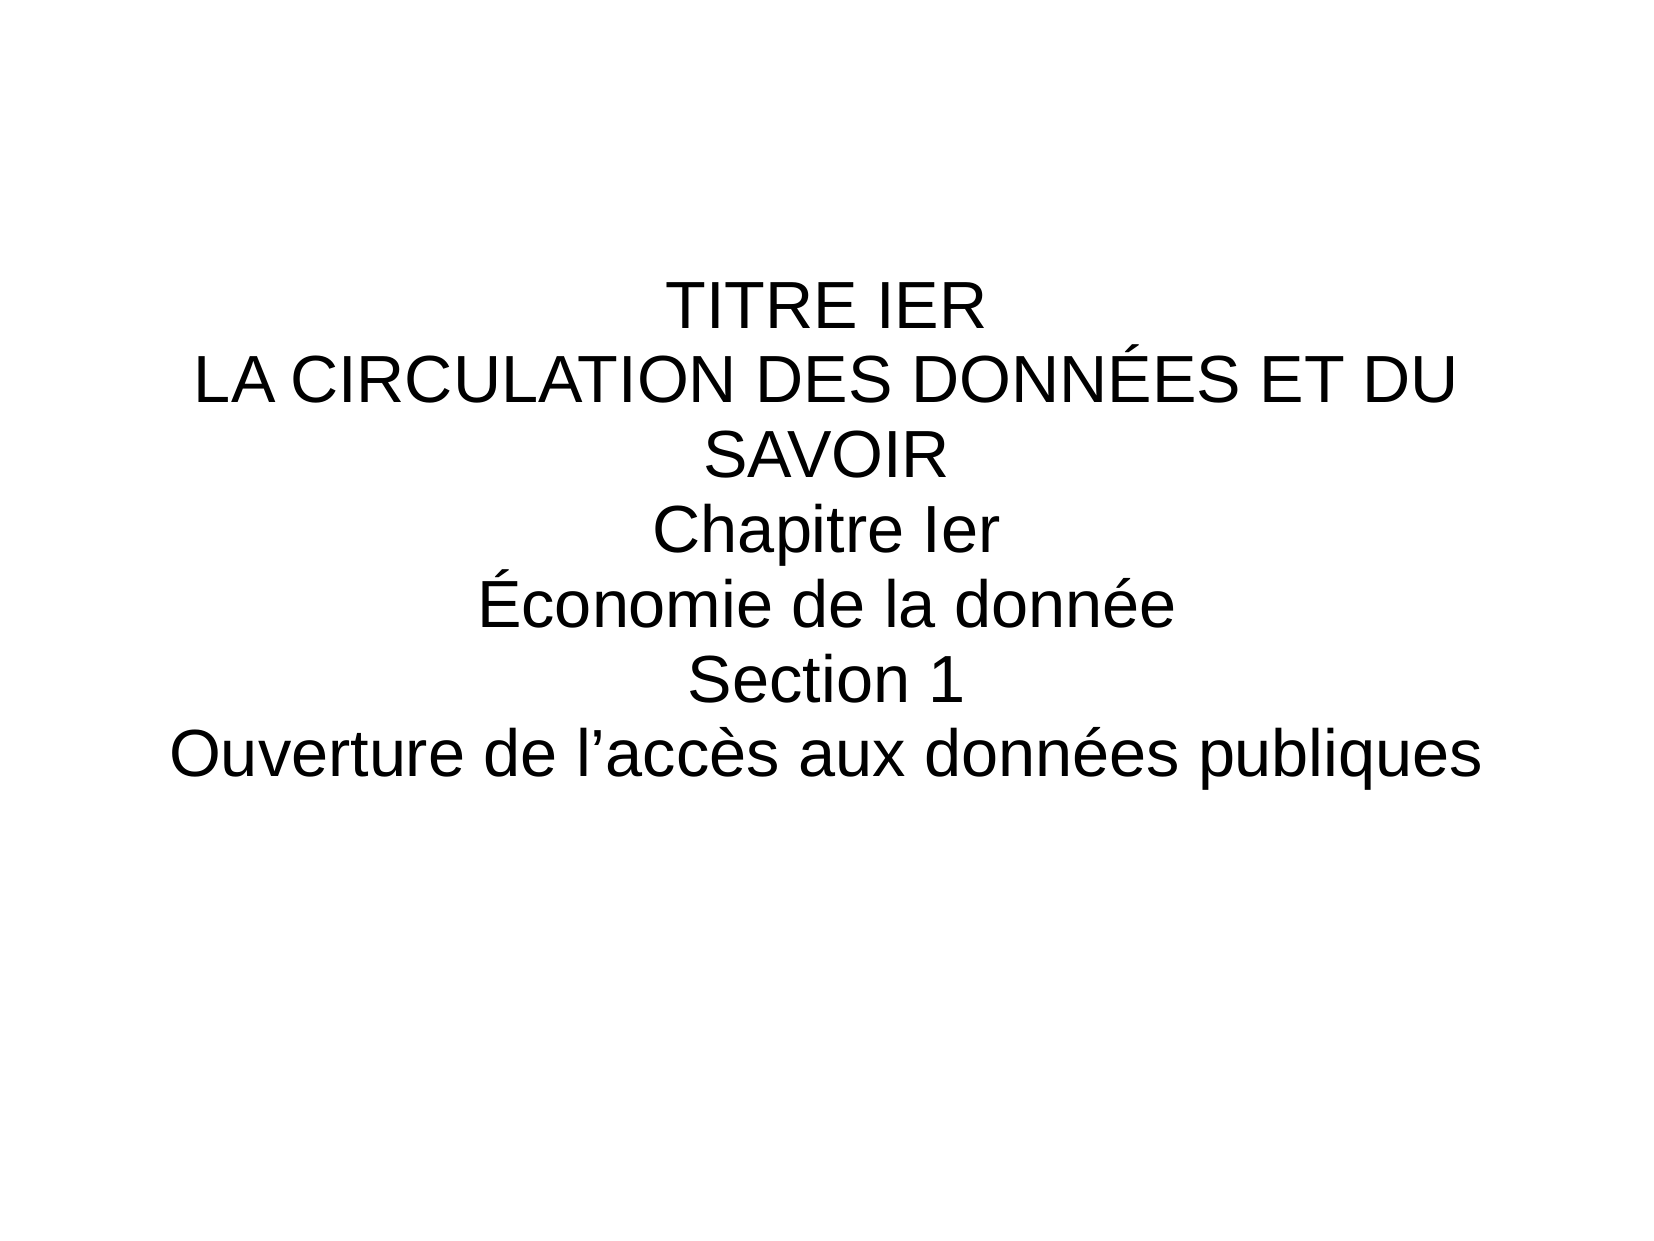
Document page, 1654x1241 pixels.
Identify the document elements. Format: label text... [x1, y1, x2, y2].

subtitle TITRE IER LA CIRCULATION DES DONNÉES ET DU SAVOIR Chapitre Ier Économie de la donnée Section 1 Ouverture de l’accès aux données publiques [82, 49, 1571, 1010]
